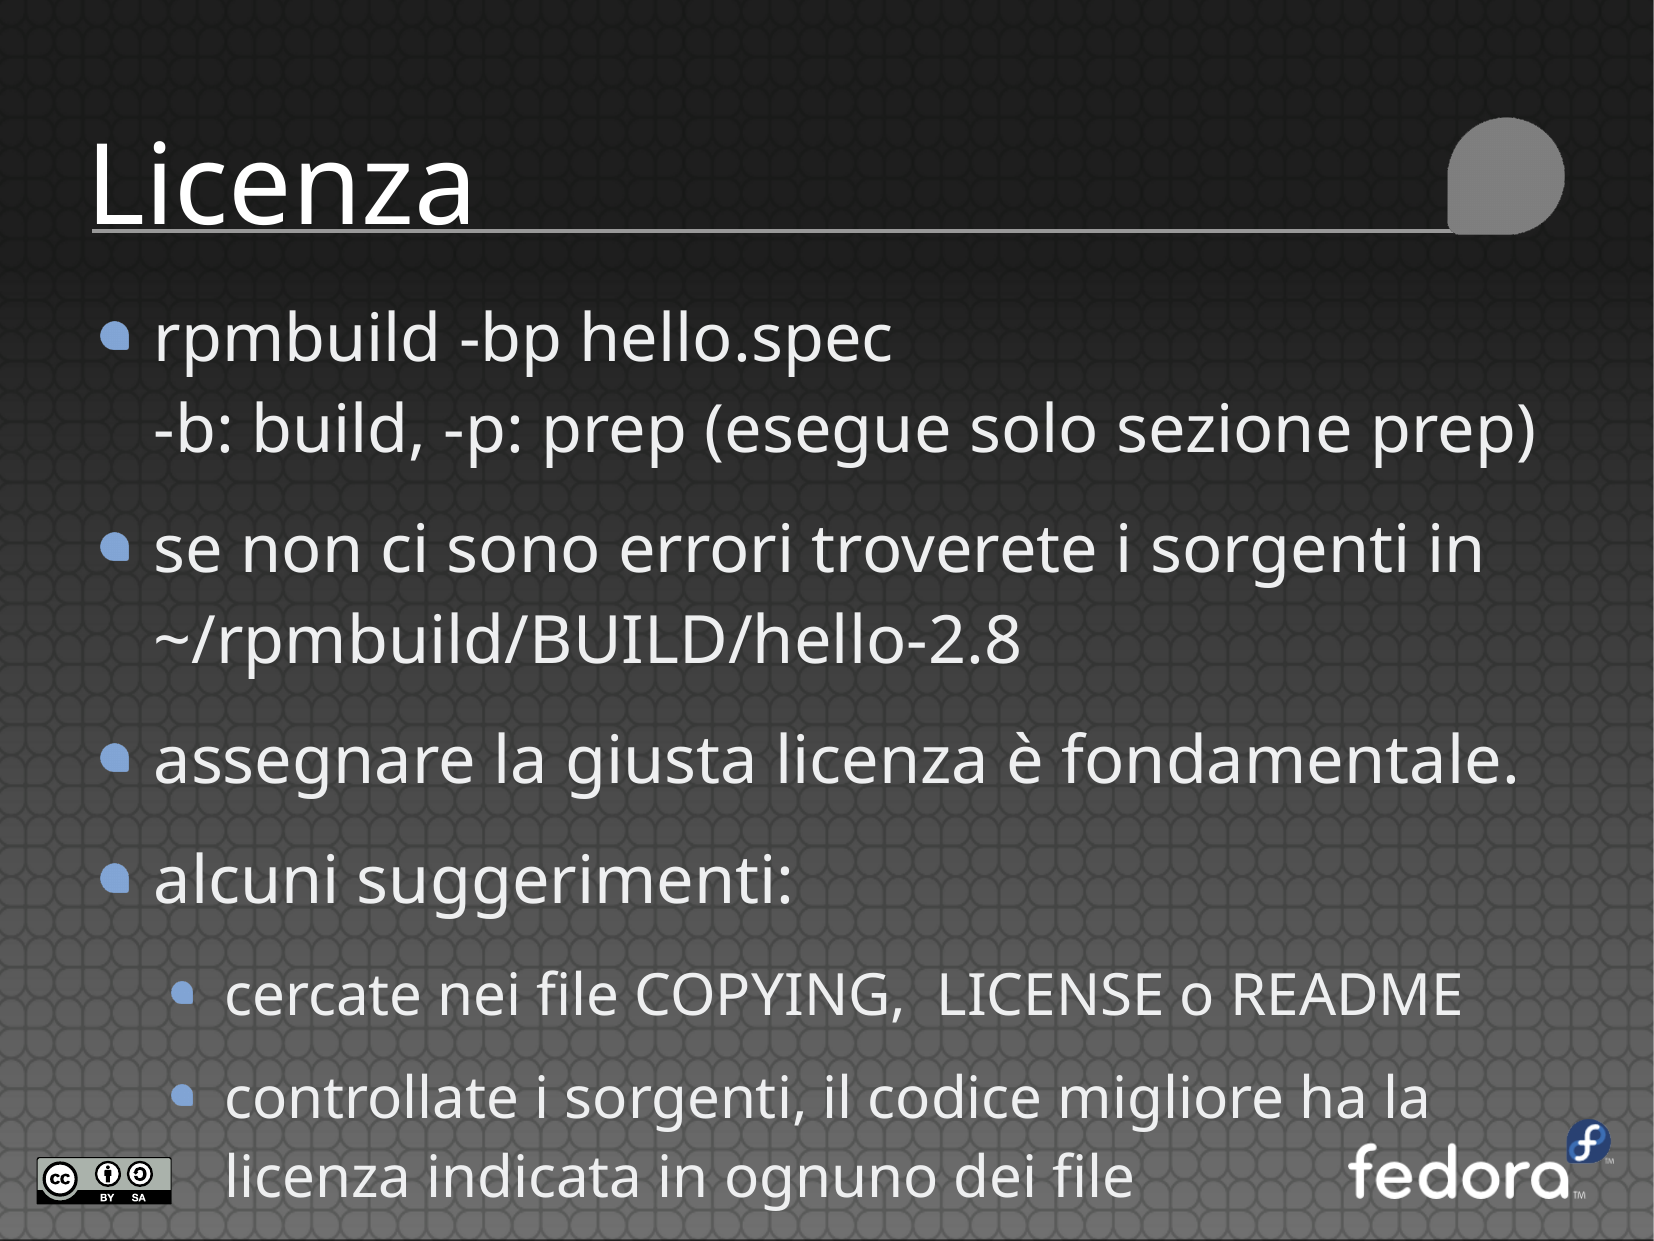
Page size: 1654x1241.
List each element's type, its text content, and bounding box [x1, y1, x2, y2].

list rpmbuild -bp hello.spec -b: build, -p: prep (esegue solo sezione prep) se non ci sono errori troverete i sorgenti in ~/rpmbuild/BUILD/hello-2.8 assegnare la giusta licenza è fondamentale. alcuni suggerimenti: cercate nei file COPYING, LICENSE o README controllate i sorgenti, il codice migliore ha la licenza indicata in ognuno dei file [82, 290, 1571, 1241]
title Licenza [86, 110, 1576, 251]
picture [0, 0, 1654, 1241]
